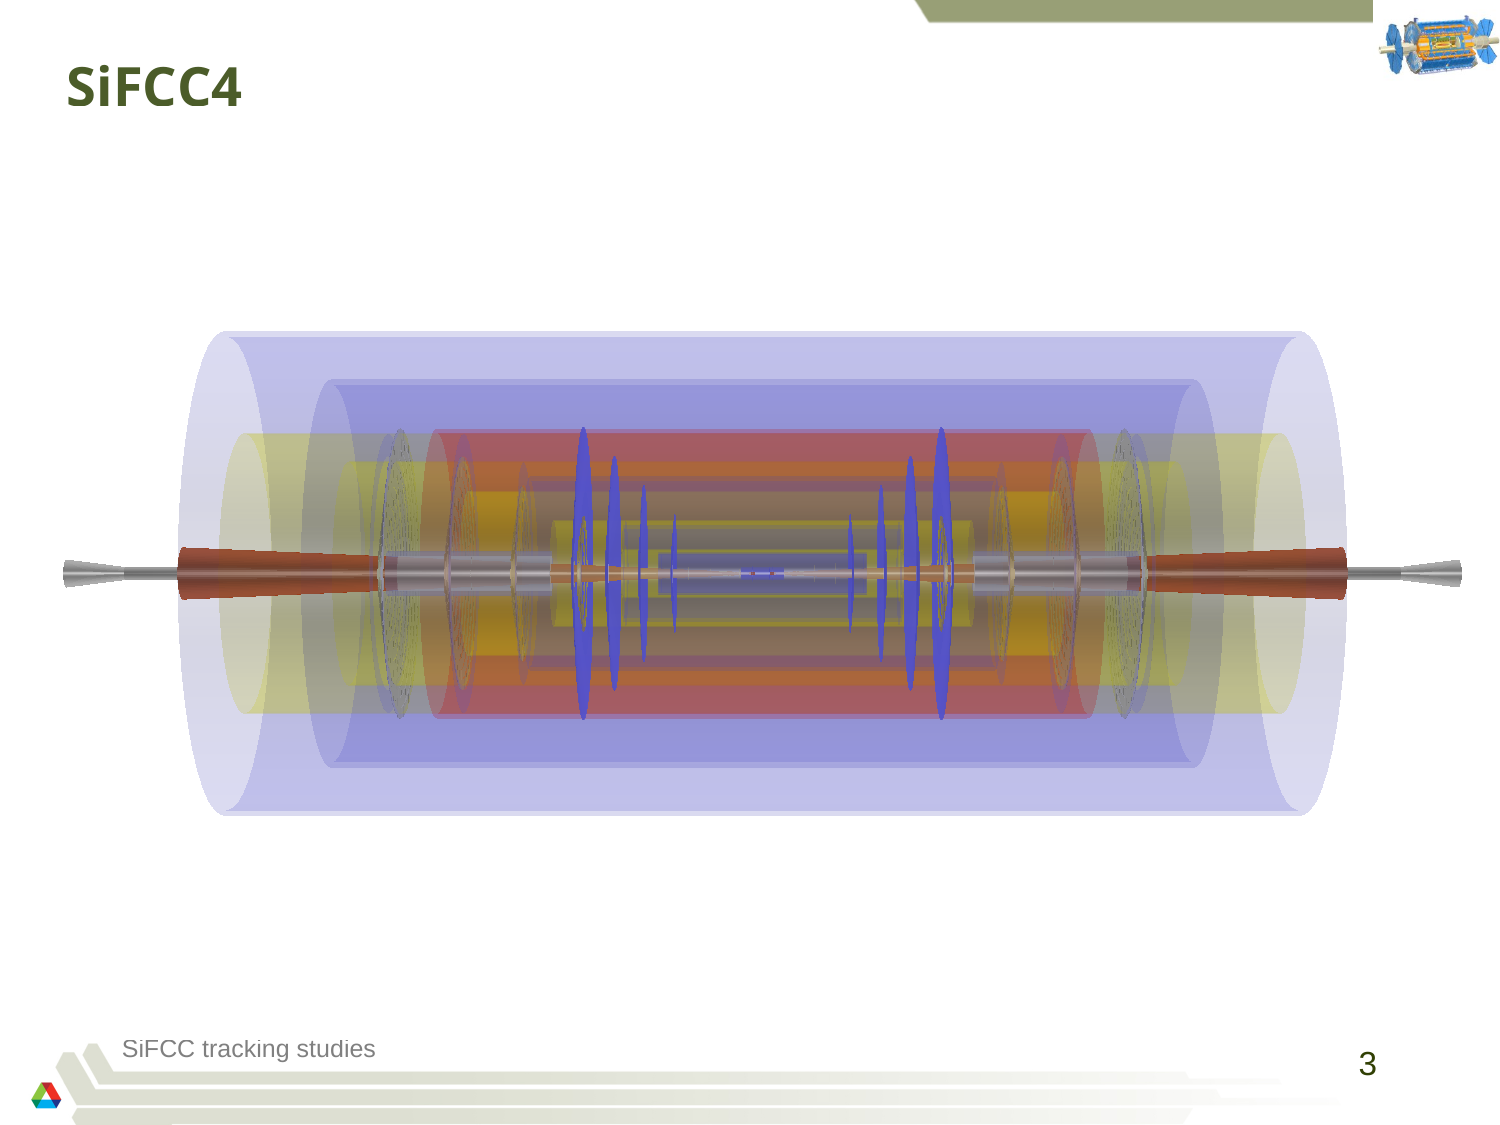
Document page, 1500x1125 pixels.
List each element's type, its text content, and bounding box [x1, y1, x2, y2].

title SiFCC4 [52, 45, 1426, 106]
picture [0, 106, 1500, 1125]
picture [0, 0, 1500, 94]
